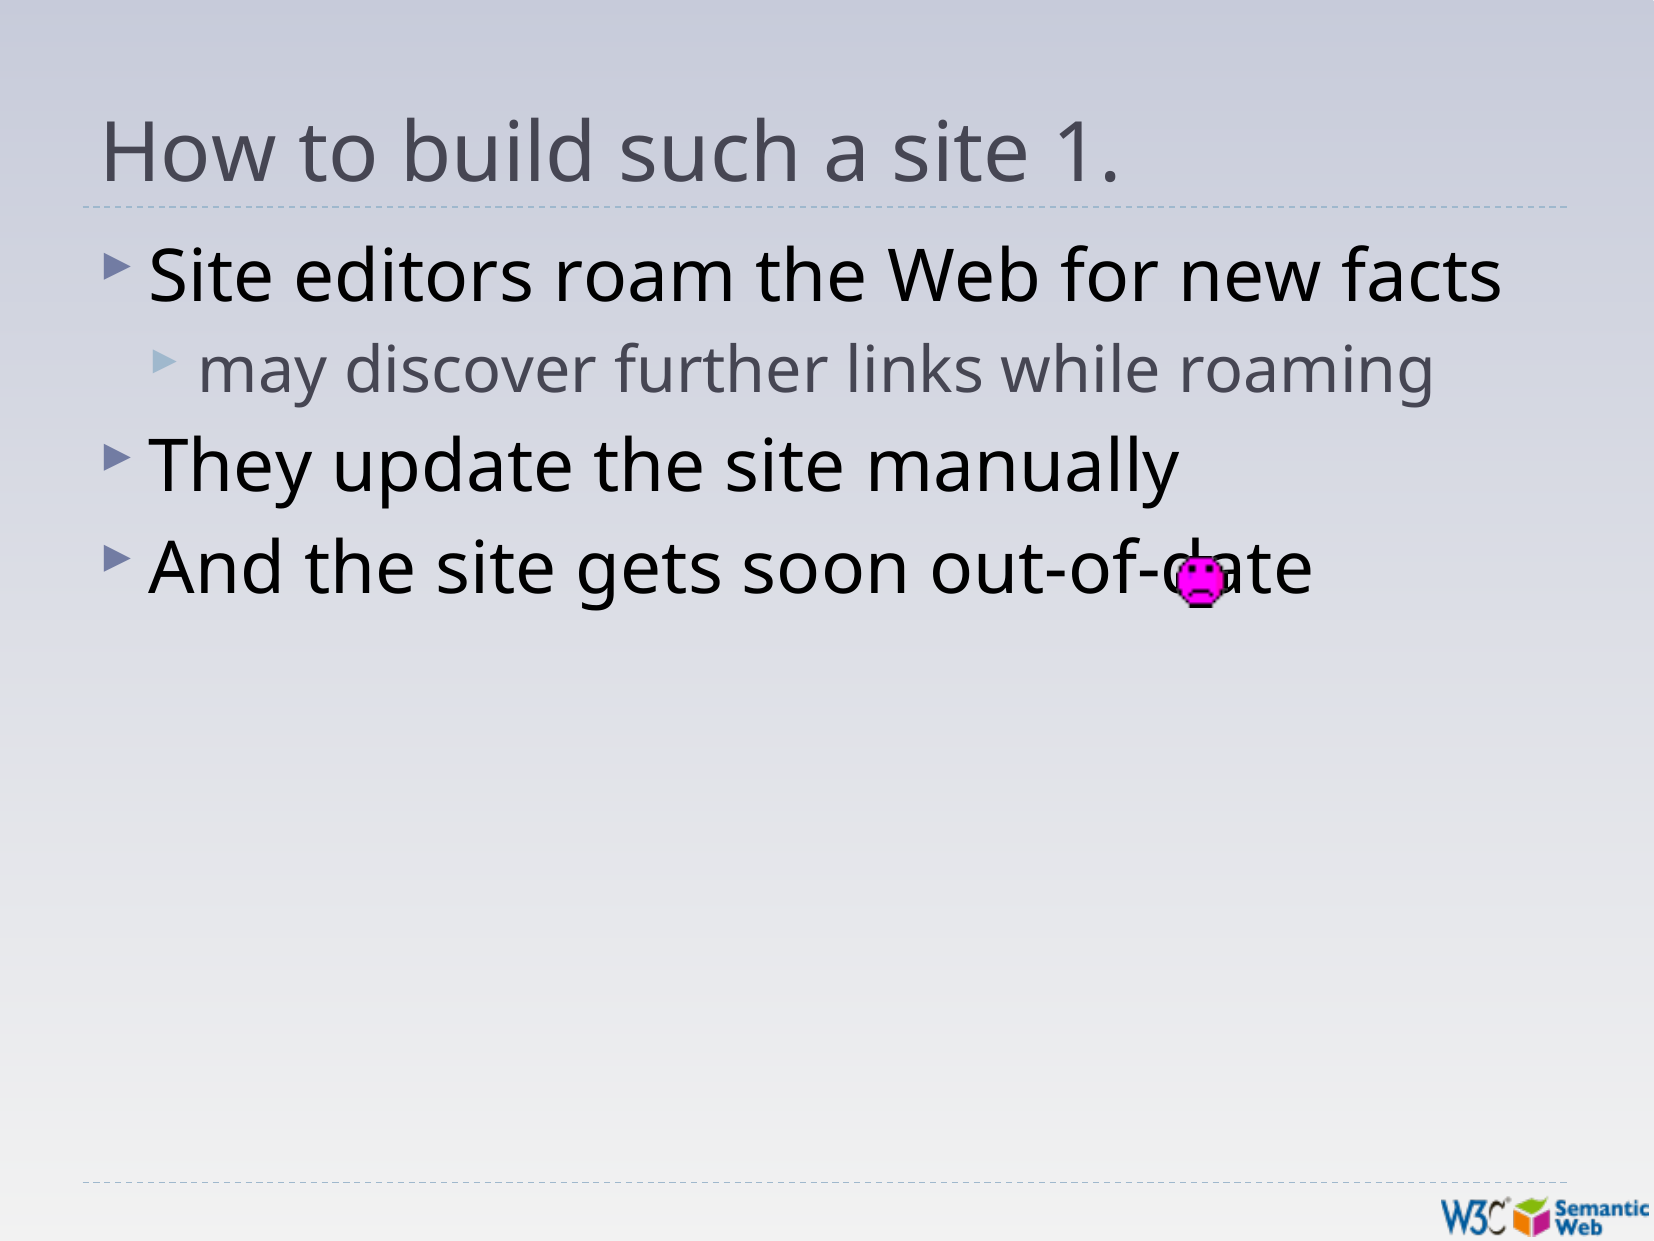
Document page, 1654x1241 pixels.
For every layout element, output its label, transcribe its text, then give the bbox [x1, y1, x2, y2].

picture [1441, 1195, 1649, 1237]
title How to build such a site 1. [82, 27, 1572, 207]
picture [1176, 556, 1228, 608]
list Site editors roam the Web for new facts may discover further links while roaming They update the site manually And the site gets soon out-of-date [82, 220, 1572, 1114]
